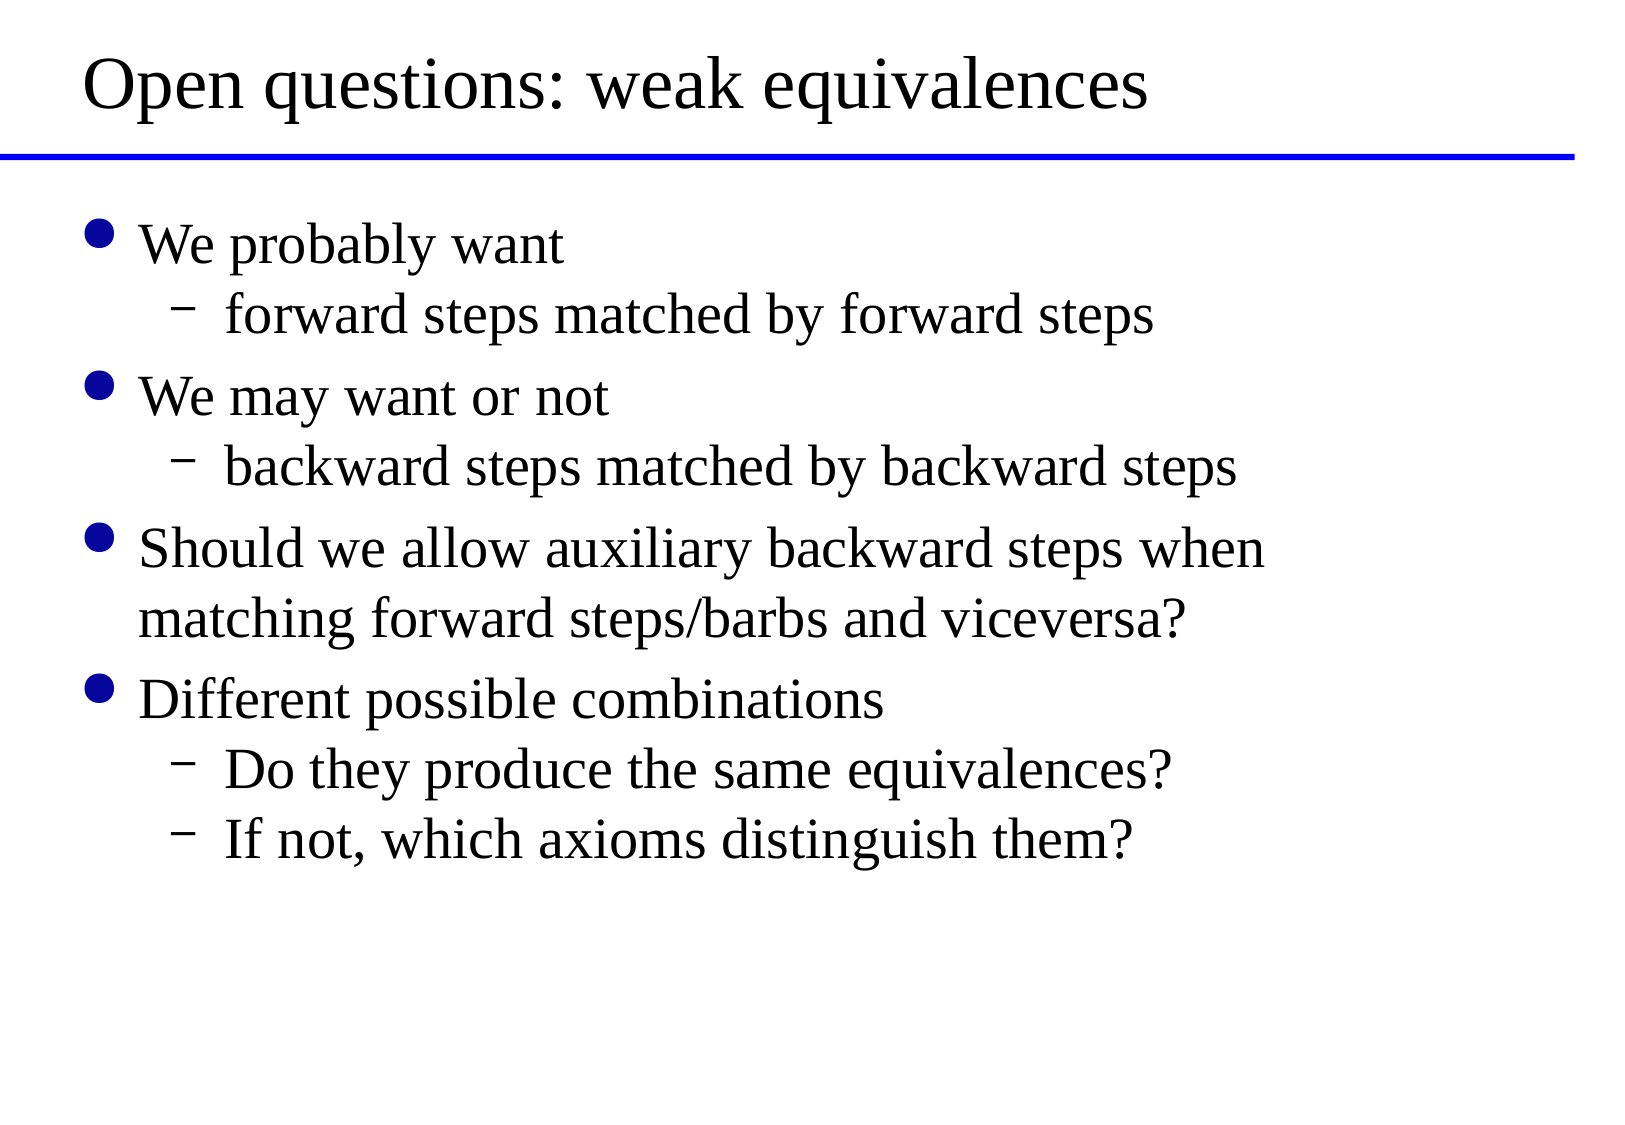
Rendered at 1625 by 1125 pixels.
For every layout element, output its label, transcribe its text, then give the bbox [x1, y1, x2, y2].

title Open questions: weak equivalences [67, 27, 1544, 131]
list We probably want forward steps matched by forward steps We may want or not backward steps matched by backward steps Should we allow auxiliary backward steps when matching forward steps/barbs and viceversa? Different possible combinations Do they produce the same equivalences? If not, which axioms distinguish them? [67, 198, 1478, 1061]
